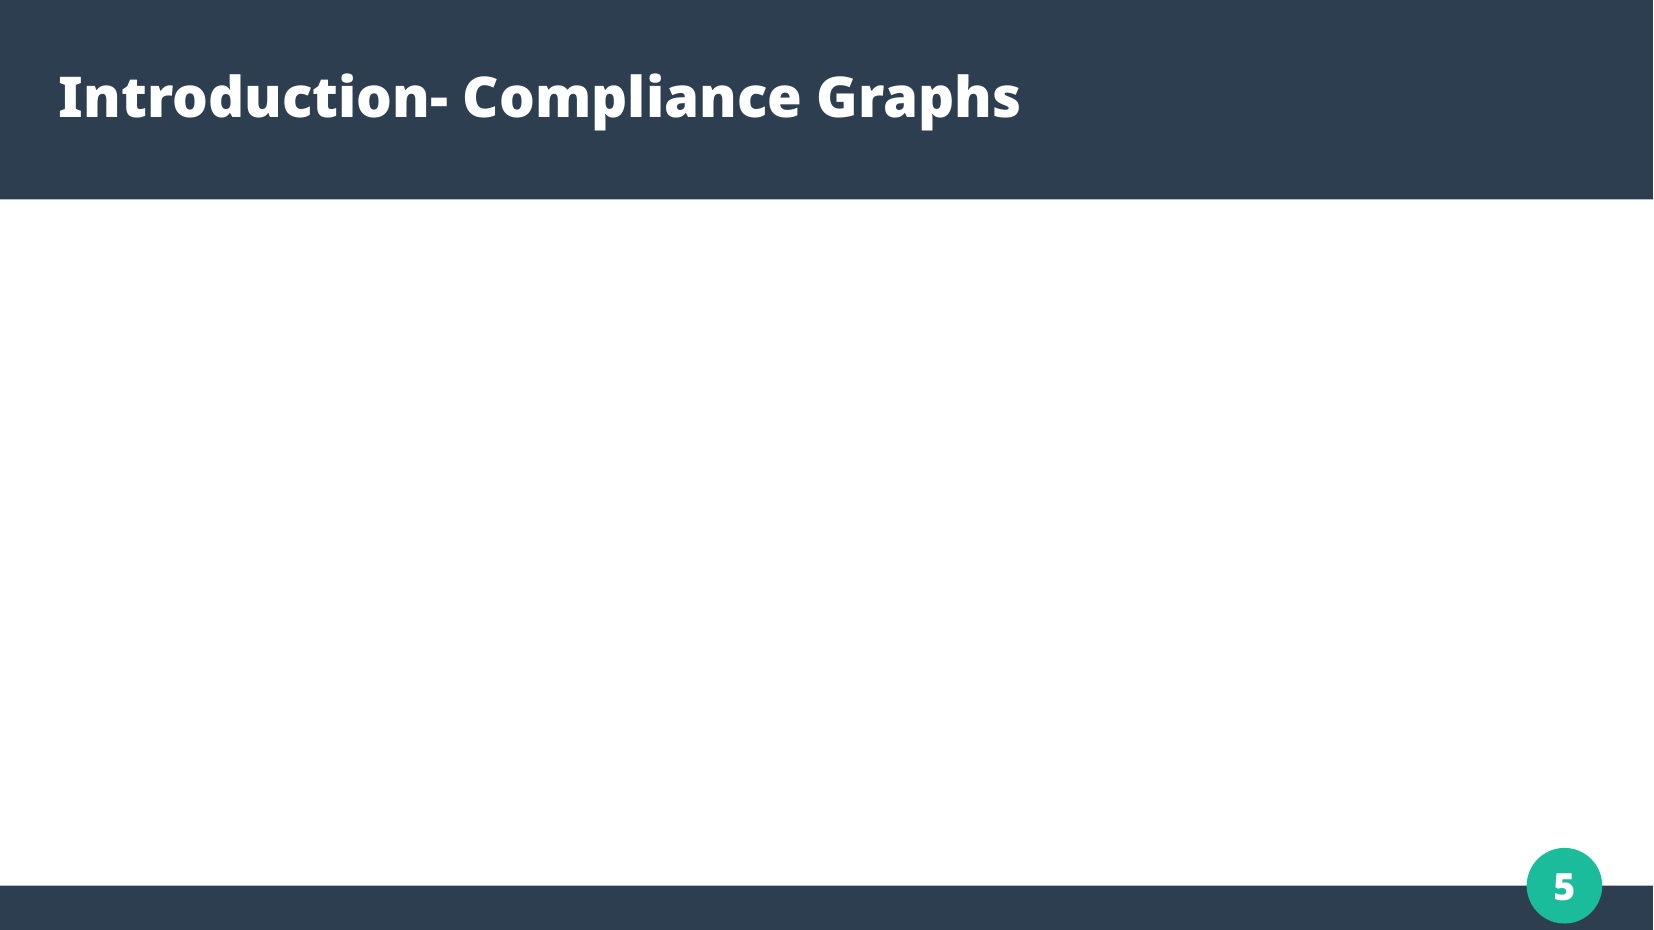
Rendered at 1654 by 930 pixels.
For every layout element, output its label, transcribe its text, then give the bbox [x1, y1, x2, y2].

title Introduction- Compliance Graphs [58, 36, 1594, 155]
